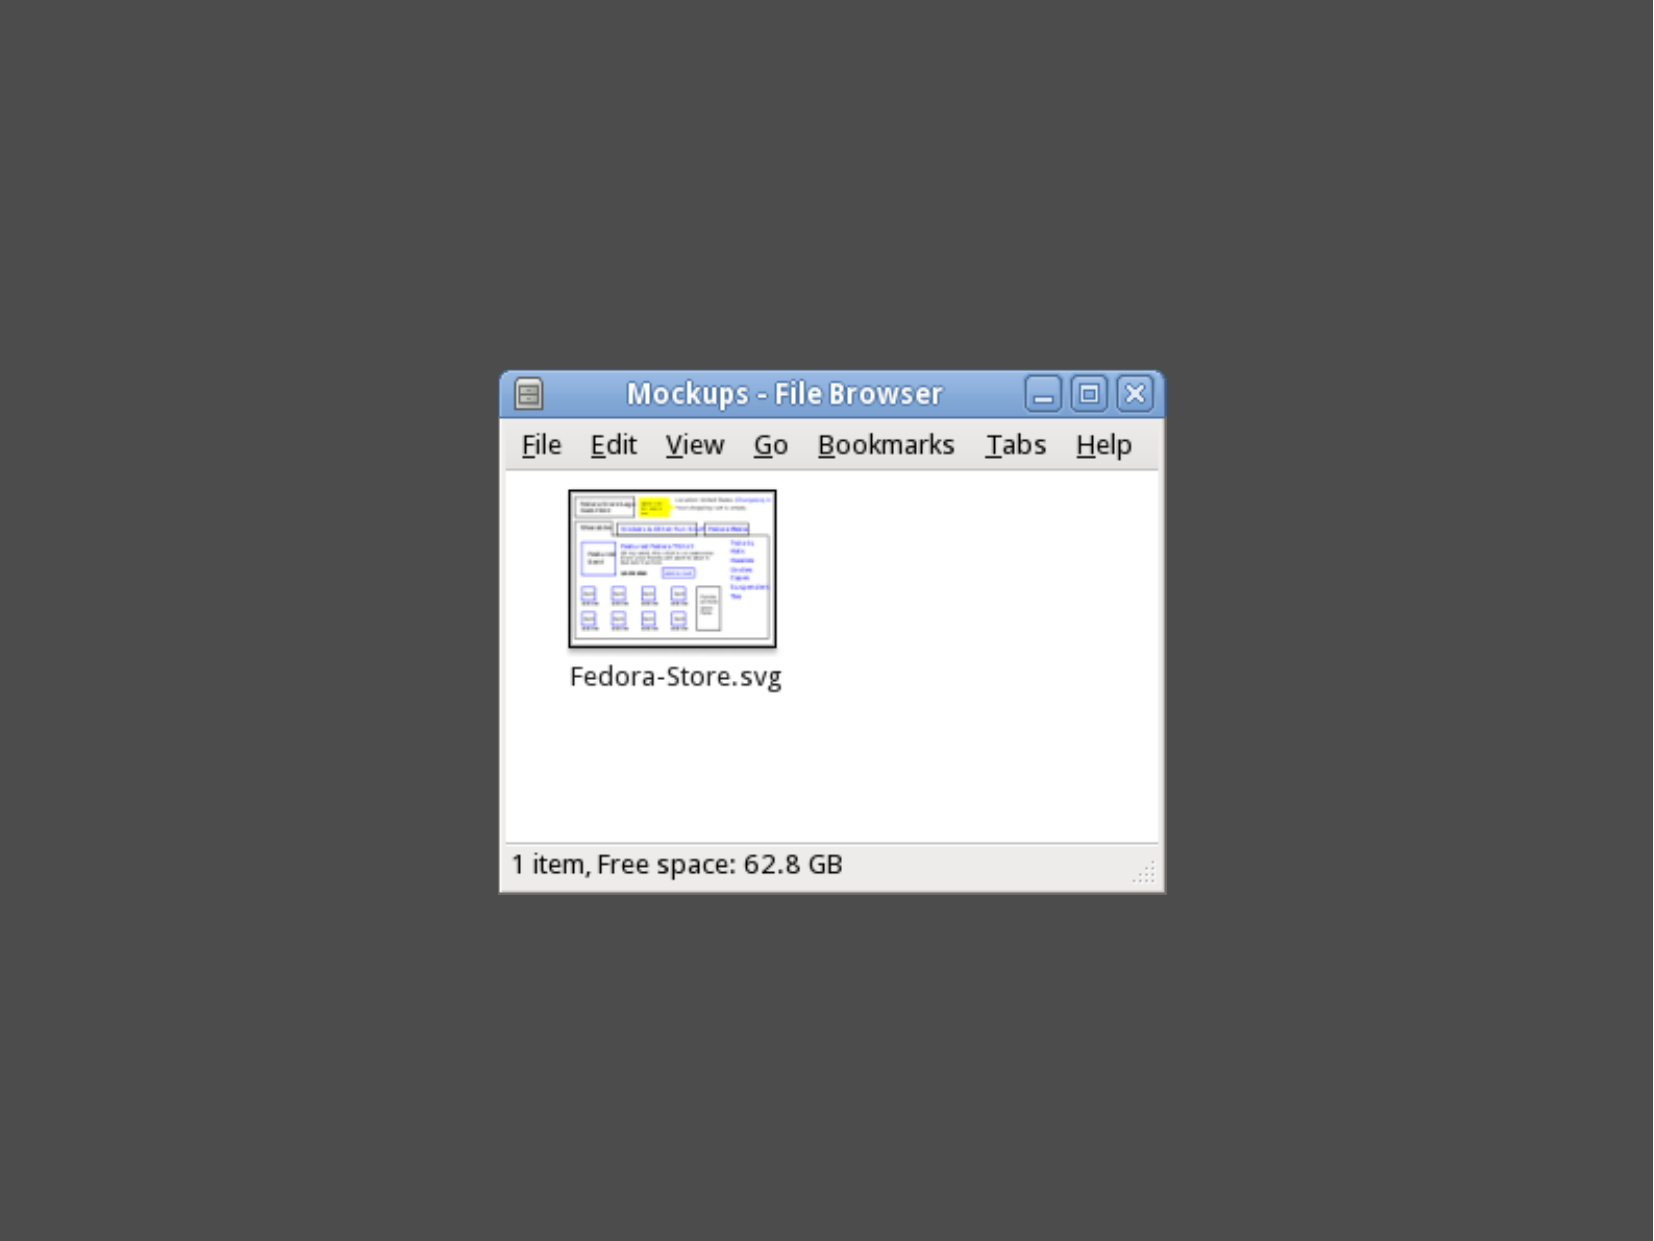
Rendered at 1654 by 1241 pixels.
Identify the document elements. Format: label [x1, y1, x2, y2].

picture [498, 369, 1167, 895]
